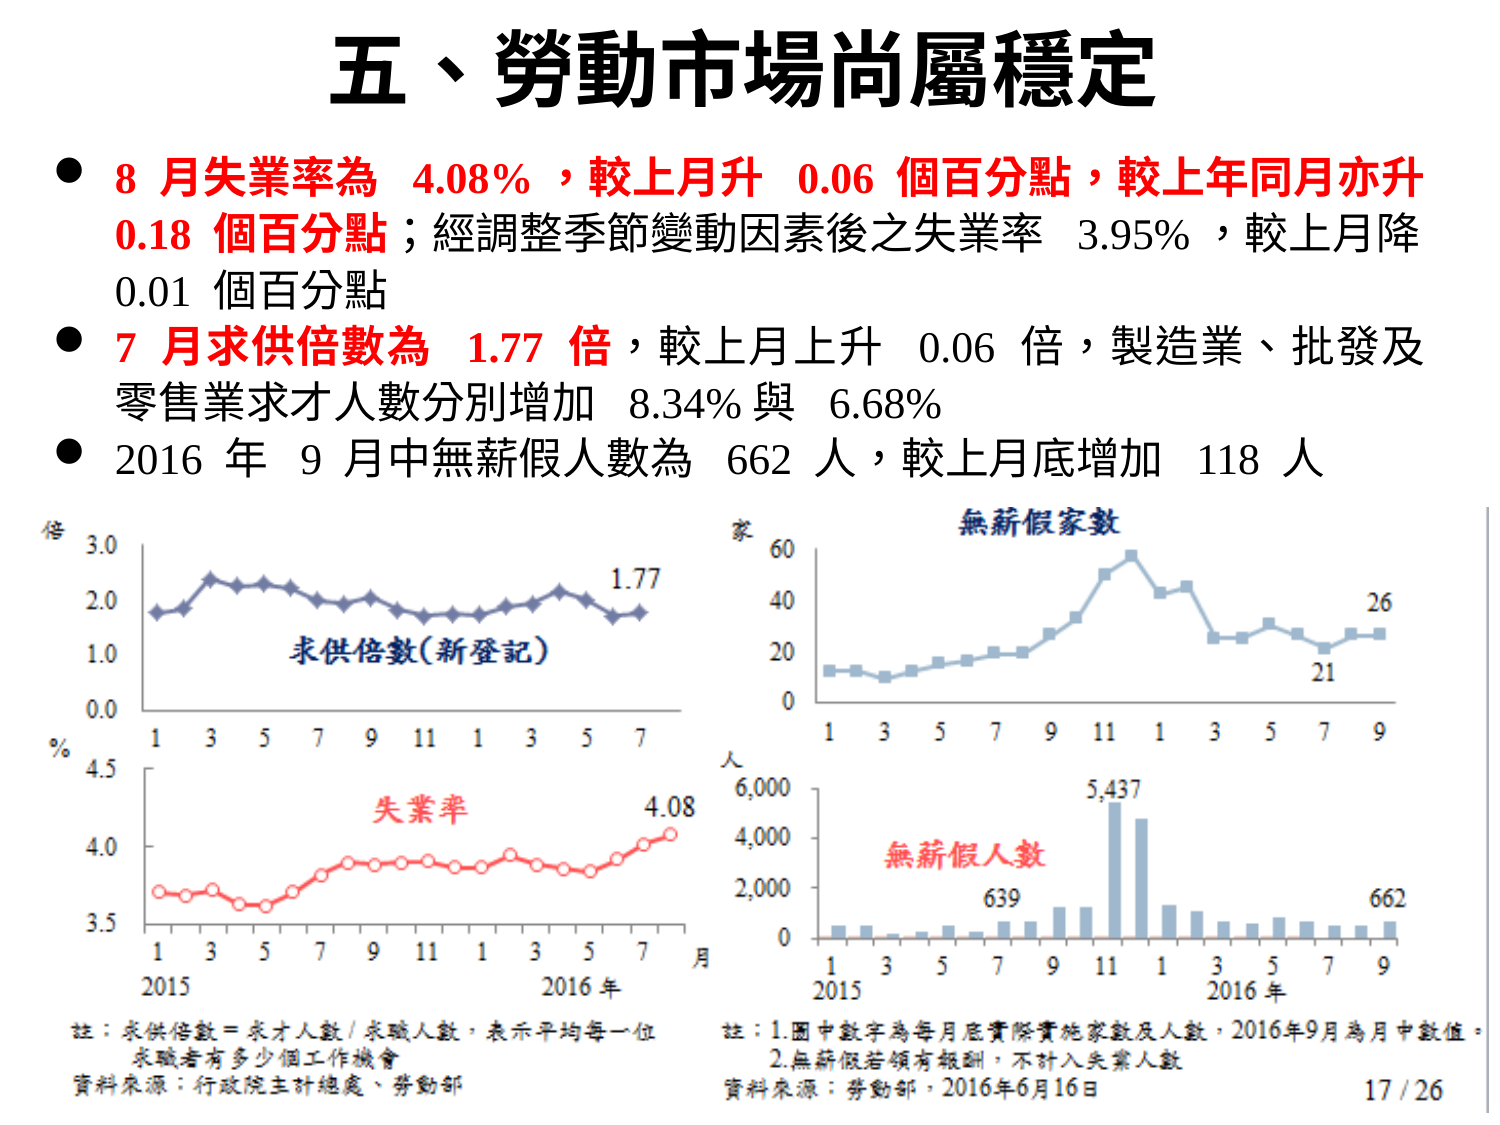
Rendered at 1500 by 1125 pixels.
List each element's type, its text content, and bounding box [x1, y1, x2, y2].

text_box 8 月失業率為 4.08%，較上月升 0.06 個百分點，較上年同月亦升 0.18 個百分點；經調整季節變動因素後之失業率 3.95%，較上月降0.01 個百分點 7 月求供倍數為 1.77 倍，較上月上升 0.06 倍，製造業、批發及零售業求才人數分別增加 8.34%與 6.68% 2016 年 9 月中無薪假人數為 662 人，較上月底增加 118 人 [17, 139, 1462, 507]
text_box 五、勞動市場尚屬穩定 [0, 0, 1492, 139]
picture [23, 507, 1489, 1113]
